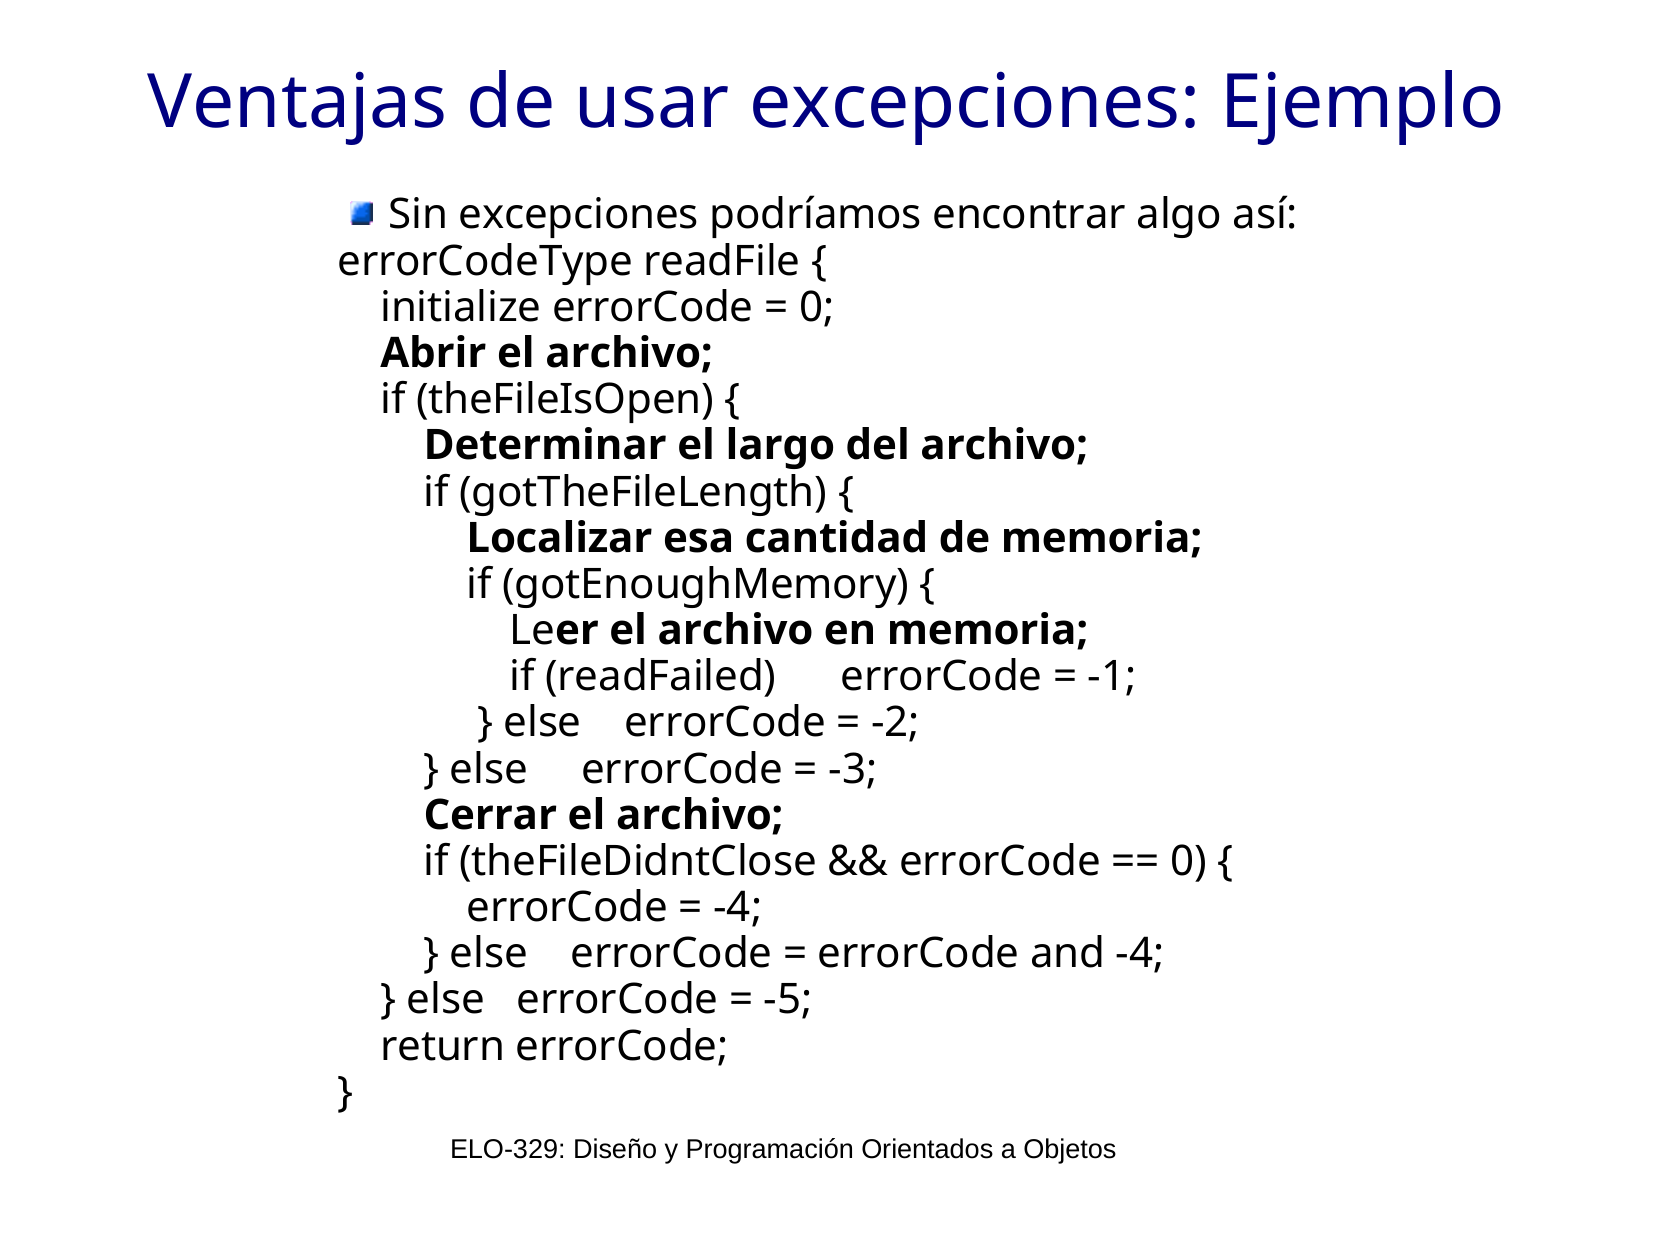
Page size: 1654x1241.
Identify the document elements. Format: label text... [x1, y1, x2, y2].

title Ventajas de usar excepciones: Ejemplo [82, 17, 1571, 183]
list Sin excepciones podríamos encontrar algo así: errorCodeType readFile { initialize errorCode = 0; Abrir el archivo; if (theFileIsOpen) { Determinar el largo del archivo; if (gotTheFileLength) { Localizar esa cantidad de memoria; if (gotEnoughMemory) { Leer el archivo en memoria; if (readFailed) errorCode = -1; } else errorCode = -2; } else errorCode = -3; Cerrar el archivo; if (theFileDidntClose && errorCode == 0) { errorCode = -4; } else errorCode = errorCode and -4; } else errorCode = -5; return errorCode; } [337, 187, 1571, 1125]
